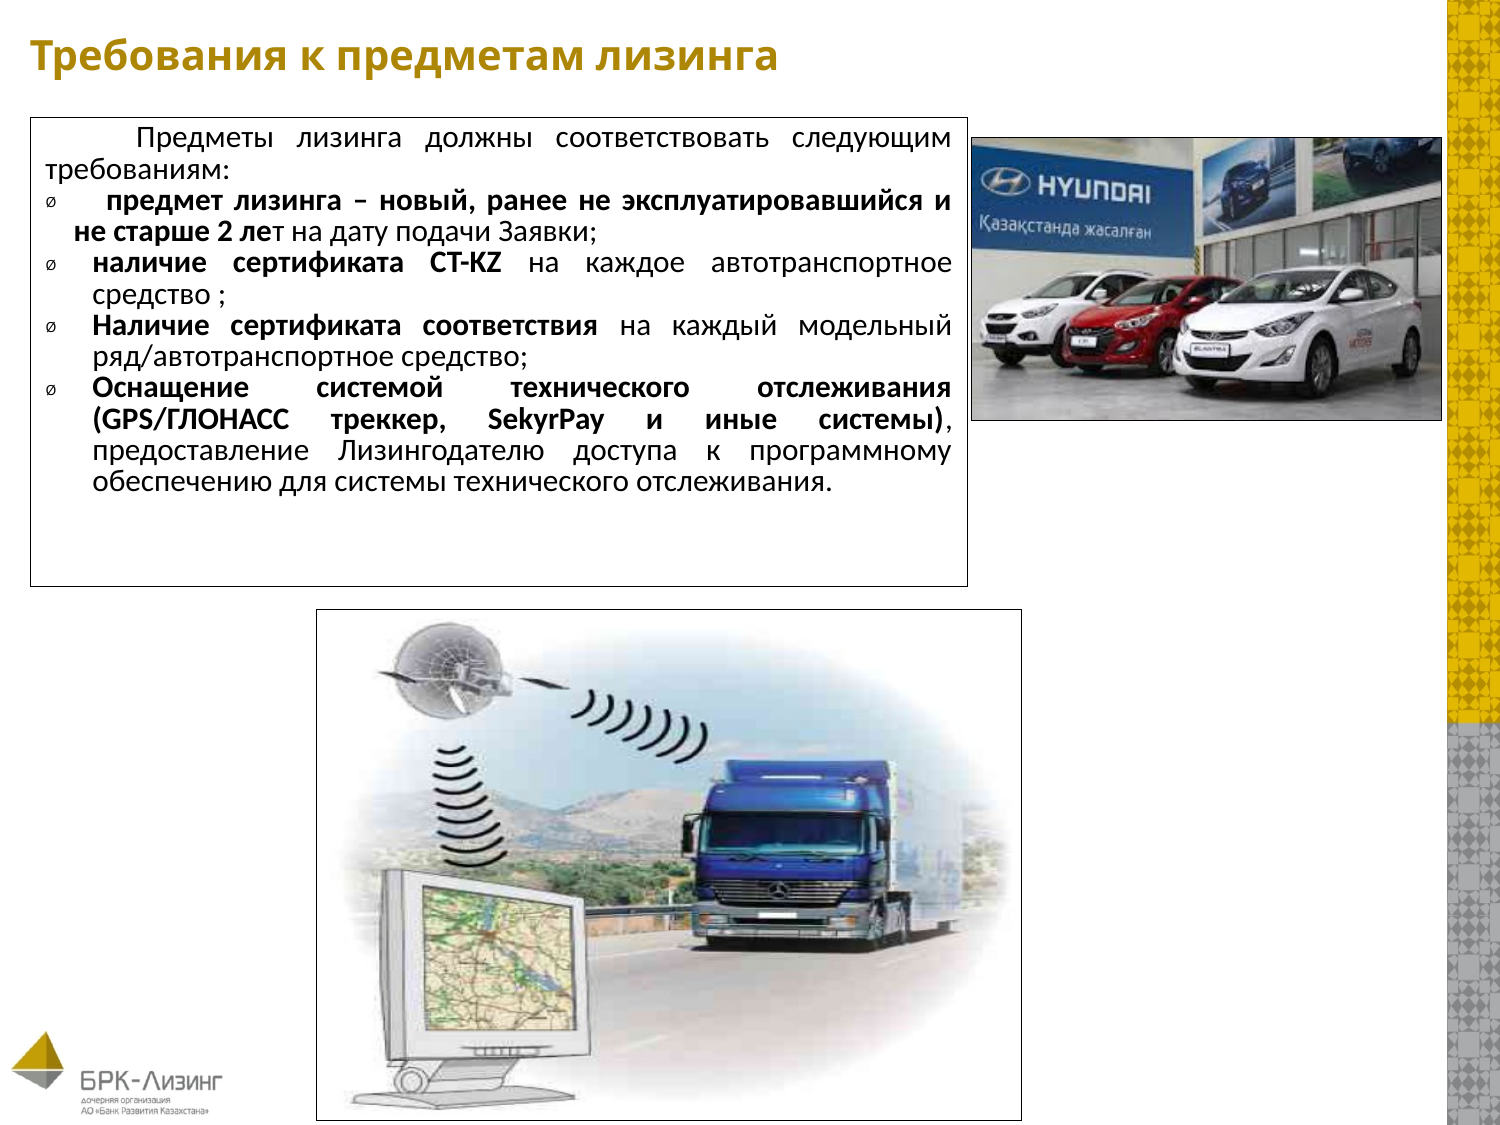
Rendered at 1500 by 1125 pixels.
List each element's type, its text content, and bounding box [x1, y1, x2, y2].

picture [971, 137, 1442, 421]
text_box Требования к предметам лизинга [14, 18, 1377, 84]
picture [1447, 0, 1500, 1125]
picture [316, 609, 1022, 1121]
picture [11, 1031, 235, 1116]
text_box Предметы лизинга должны соответствовать следующим требованиям: предмет лизинга – новый, ранее не эксплуатировавшийся и не старше 2 лет на дату подачи Заявки; наличие сертификата CT-KZ на каждое автотранспортное средство ; Наличие сертификата соответствия на каждый модельный ряд/автотранспортное средство; Оснащение системой технического отслеживания (GPS/ГЛОНАСС треккер, SekyrPay и иные системы), предоставление Лизингодателю доступа к программному обеспечению для системы технического отслеживания. [30, 117, 968, 587]
